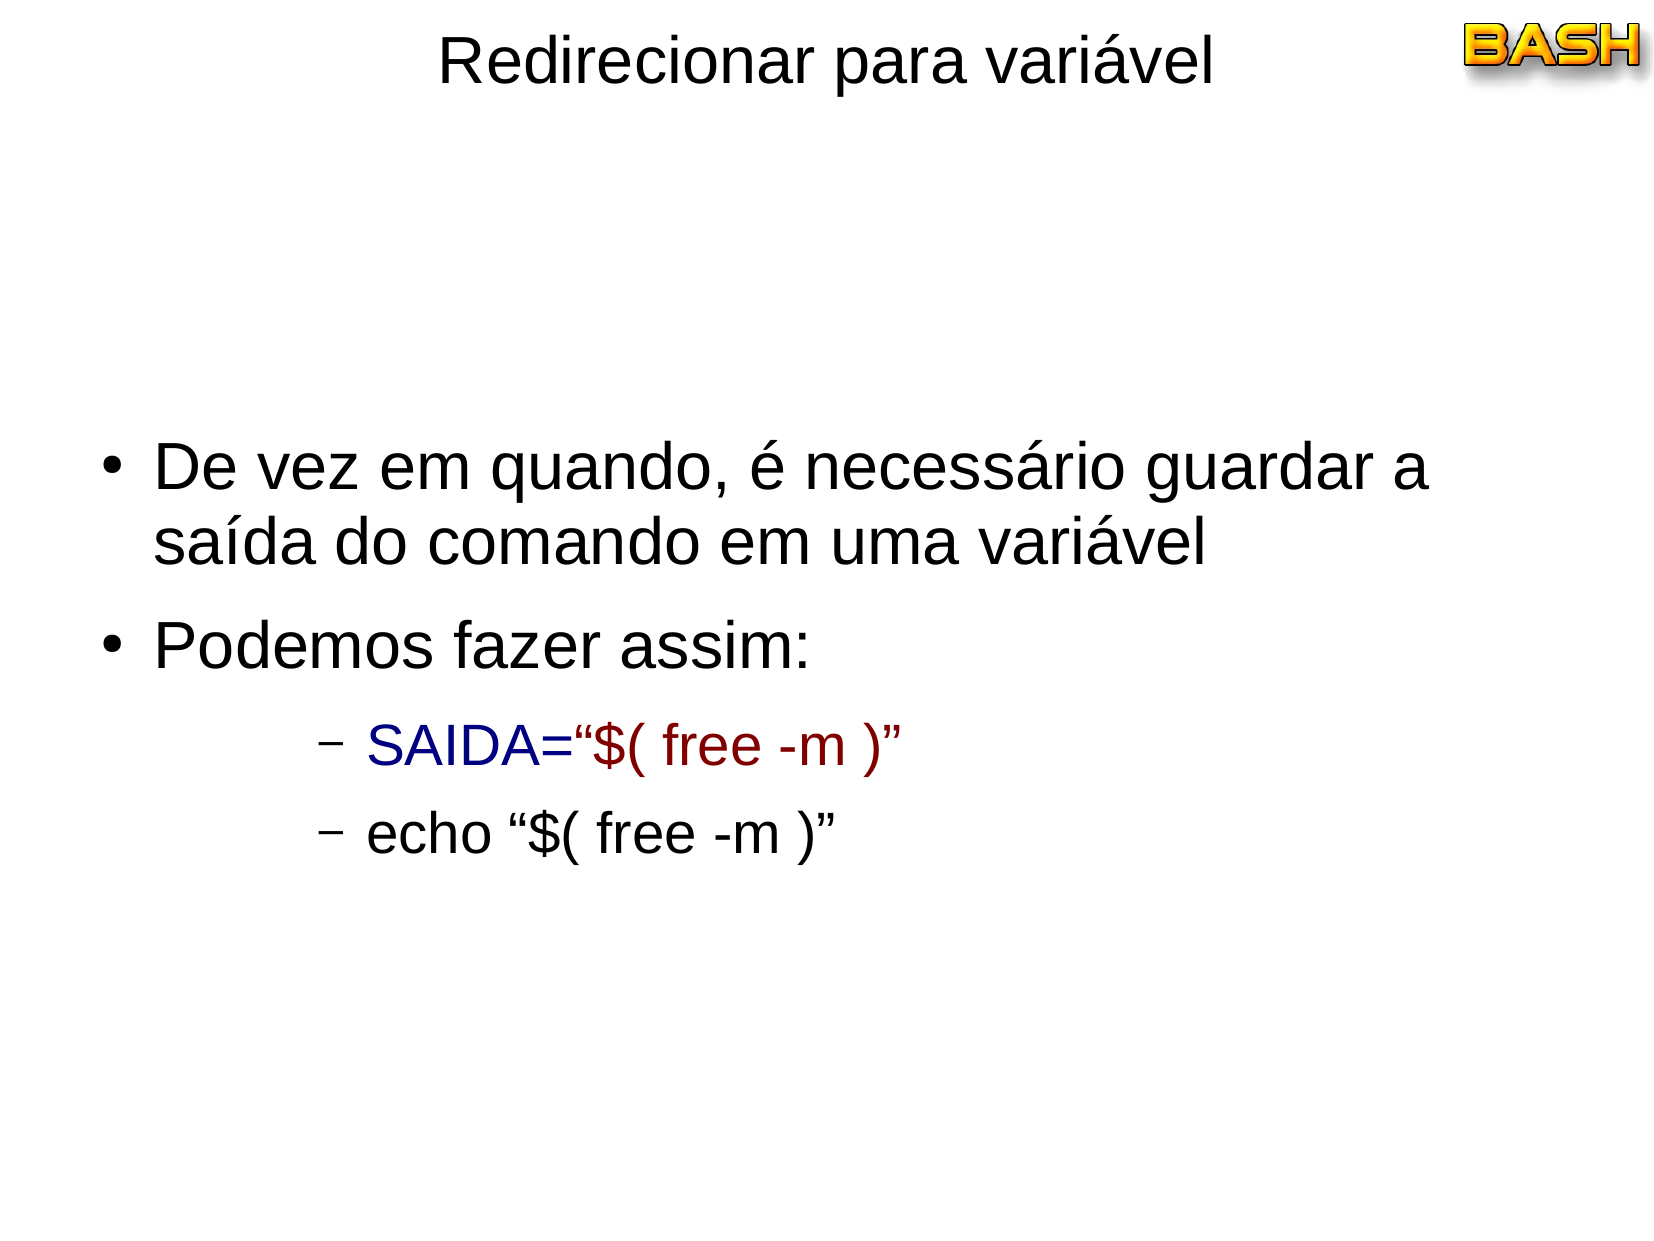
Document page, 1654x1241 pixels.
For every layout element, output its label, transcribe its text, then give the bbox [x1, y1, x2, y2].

title Redirecionar para variável [82, 22, 1571, 98]
picture [1450, 0, 1654, 96]
list De vez em quando, é necessário guardar a saída do comando em uma variável Podemos fazer assim: SAIDA=“$( free -m )” echo “$( free -m )” [82, 429, 1571, 867]
